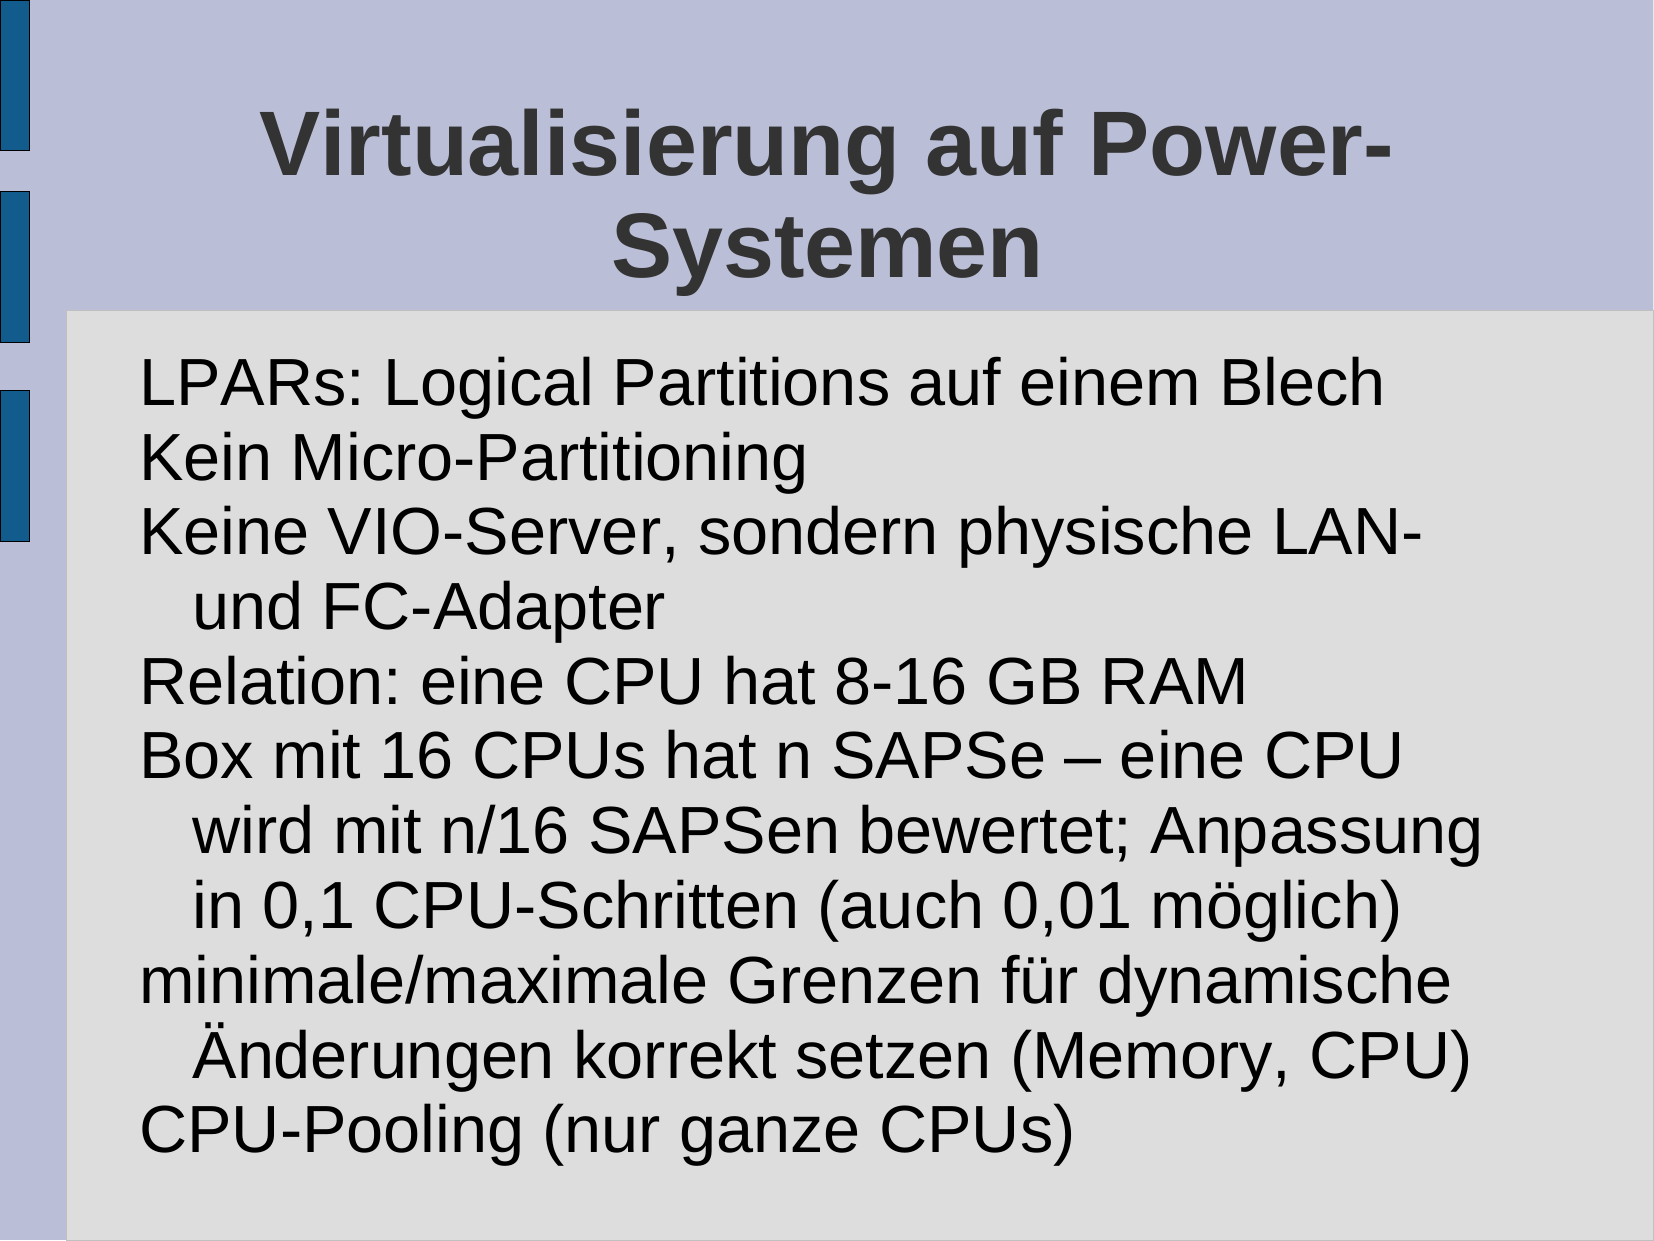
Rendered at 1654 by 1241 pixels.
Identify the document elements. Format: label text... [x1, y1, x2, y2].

list LPARs: Logical Partitions auf einem Blech Kein Micro-Partitioning Keine VIO-Server, sondern physische LAN- und FC-Adapter Relation: eine CPU hat 8-16 GB RAM Box mit 16 CPUs hat n SAPSe – eine CPU wird mit n/16 SAPSen bewertet; Anpassung in 0,1 CPU-Schritten (auch 0,01 möglich) minimale/maximale Grenzen für dynamische Änderungen korrekt setzen (Memory, CPU) CPU-Pooling (nur ganze CPUs) [121, 344, 1534, 1168]
title Virtualisierung auf Power-Systemen [121, 91, 1534, 299]
